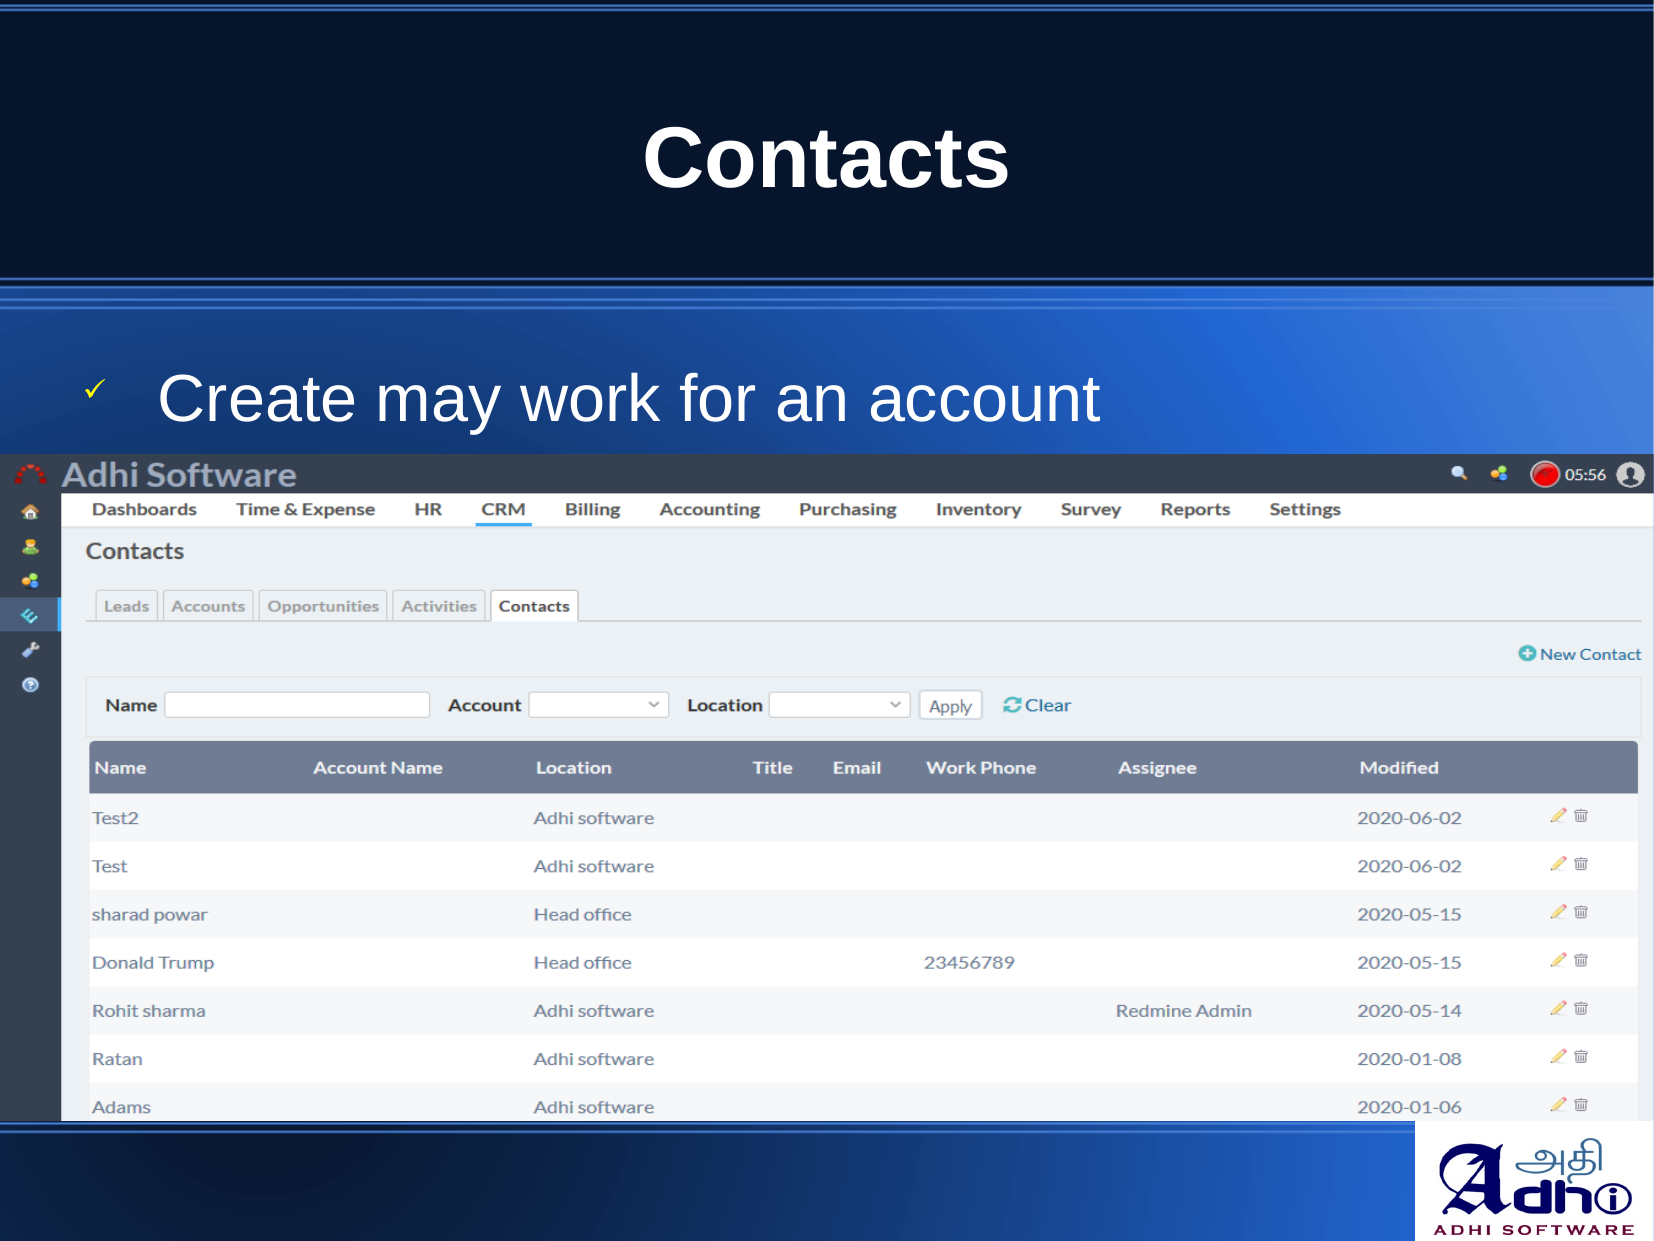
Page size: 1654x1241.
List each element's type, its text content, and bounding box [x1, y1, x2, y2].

list Create may work for an account [82, 355, 1571, 454]
picture [0, 0, 1654, 1241]
title Contacts [82, 56, 1571, 250]
